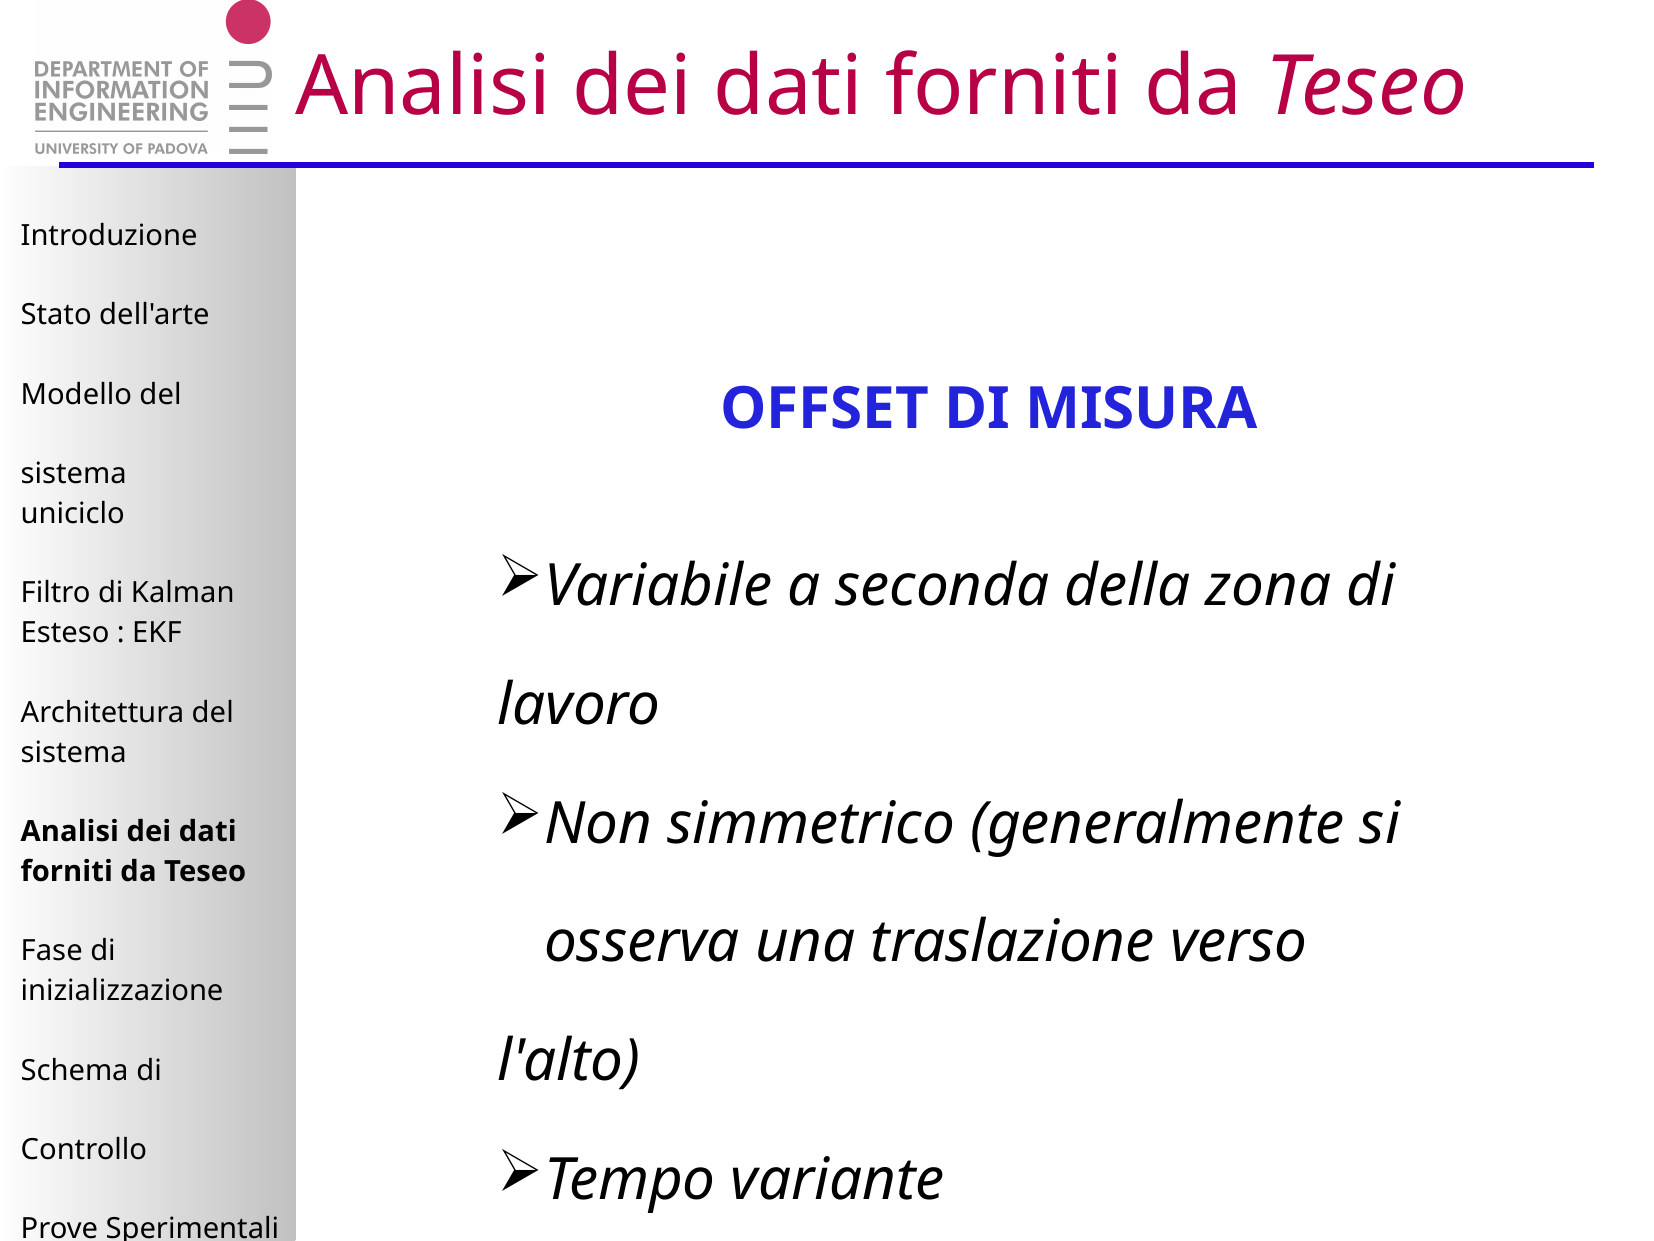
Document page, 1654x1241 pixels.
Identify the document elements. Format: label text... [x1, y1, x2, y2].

text_box Variabile a seconda della zona di lavoro Non simmetrico (generalmente si osserva una traslazione verso l'alto) Tempo variante [483, 496, 1477, 837]
text_box Introduzione Stato dell'arte Modello del sistema uniciclo Filtro di Kalman Esteso : EKF Architettura del sistema Analisi dei dati forniti da Teseo Fase di inizializzazione Schema di Controllo Prove Sperimentali Conclusioni Sviluppi futuri [5, 206, 302, 1211]
text_box OFFSET DI MISURA [354, 318, 1625, 394]
picture [35, 0, 272, 154]
title Analisi dei dati forniti da Teseo [295, 0, 1595, 186]
